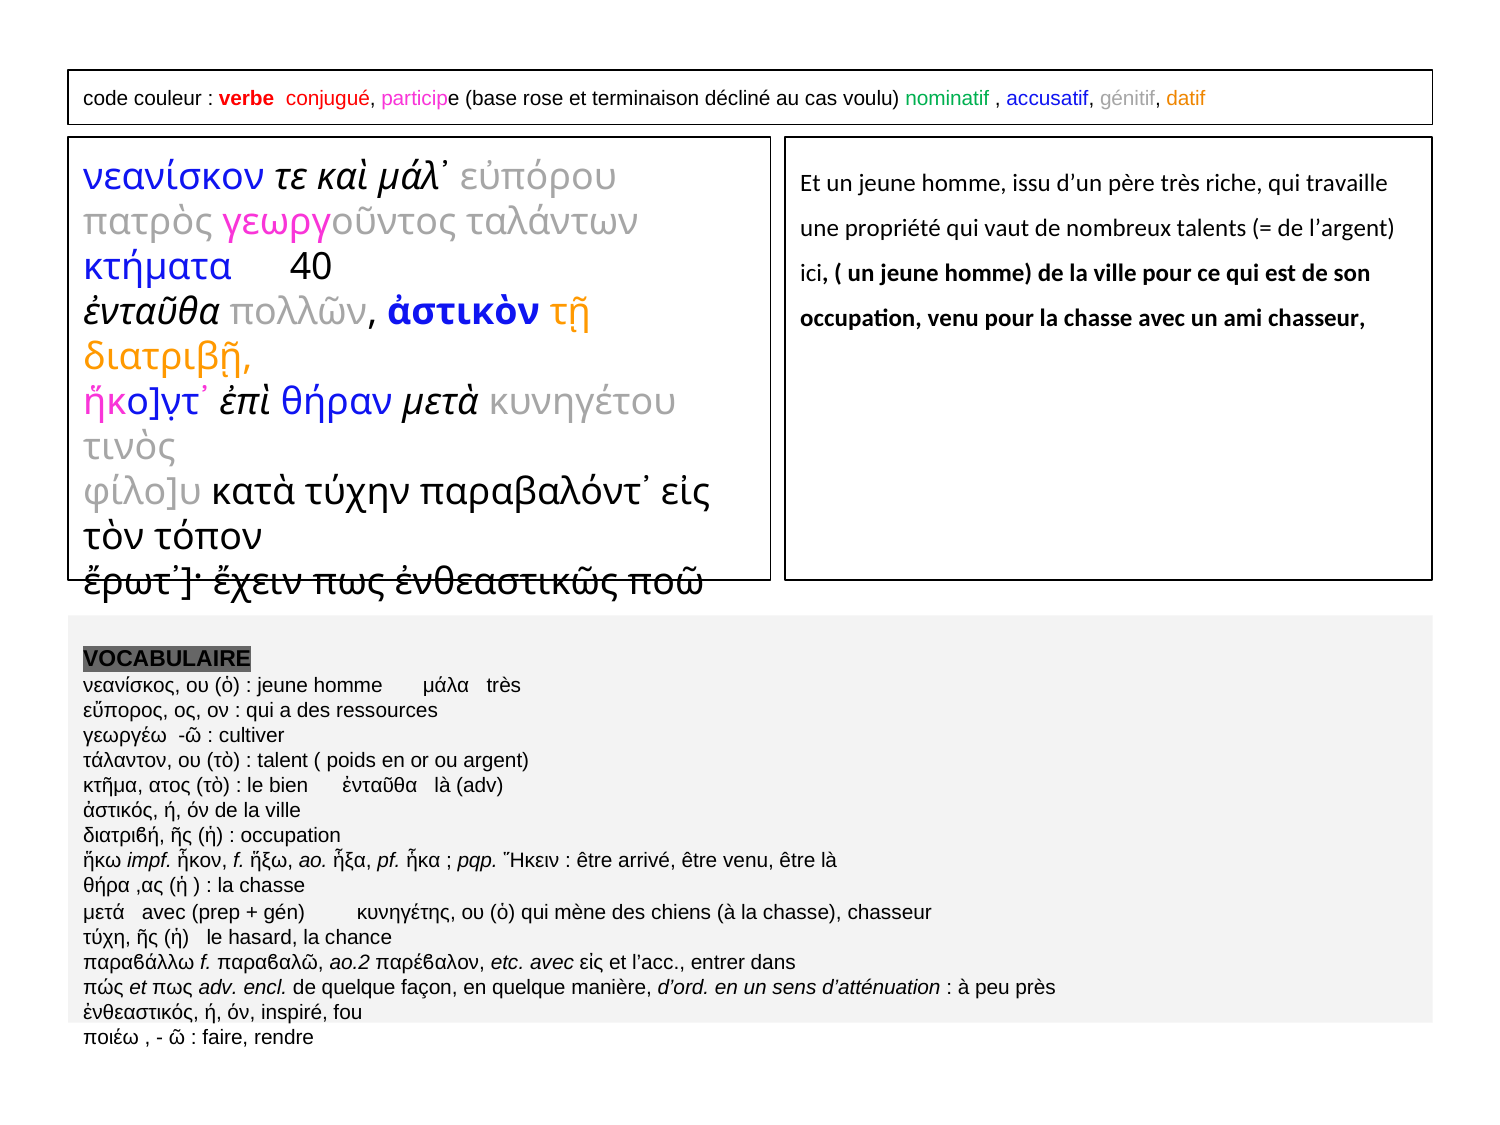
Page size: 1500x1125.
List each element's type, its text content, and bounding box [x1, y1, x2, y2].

text_box VOCABULAIRE νεανίσκος, ου (ὁ) : jeune homme μάλα très εὔπορος, ος, ον : qui a des ressources γεωργέω -ῶ : cultiver τάλαντον, ου (τὸ) : talent ( poids en or ou argent) κτῆμα, ατος (τὸ) : le bien ἐνταῦθα là (adv) ἀστικός, ή, όν de la ville διατριϐή, ῆς (ἡ) : occupation ἥκω impf. ἧκον, f. ἥξω, ao. ἧξα, pf. ἧκα ; pqp. Ἥκειν : être arrivé, être venu, être là θήρα ,ας (ἡ ) : la chasse μετά avec (prep + gén) κυνηγέτης, ου (ὁ) qui mène des chiens (à la chasse), chasseur τύχη, ῆς (ἡ) le hasard, la chance παραϐάλλω f. παραϐαλῶ, ao.2 παρέϐαλον, etc. avec εἰς et l’acc., entrer dans πώς et πως adv. encl. de quelque façon, en quelque manière, d’ord. en un sens d’atténuation : à peu près ἐνθεαστικός, ή, όν, inspiré, fou ποιέω , - ῶ : faire, rendre [68, 615, 1433, 1023]
text_box Et un jeune homme, issu d’un père très riche, qui travaille une propriété qui vaut de nombreux talents (= de l’argent) ici, ( un jeune homme) de la ville pour ce qui est de son occupation, venu pour la chasse avec un ami chasseur, [785, 136, 1432, 581]
text_box code couleur : verbe conjugué, participe (base rose et terminaison décliné au cas voulu) nominatif , accusatif, génitif, datif [68, 70, 1433, 125]
text_box νεανίσκον τε καὶ μάλ᾽ εὐπόρου πατρὸς γεωργοῦντος ταλάντων κτήματα 40 ἐνταῦθα πολλῶν, ἀστικὸν τῇ διατριβῇ, ἥκο]ν̣τ᾽ ἐπὶ θήραν μετὰ κυνηγέτου τινὸς φίλο]υ κατὰ τύχην παραβαλόντ᾽ εἰς τὸν τόπον ἔρωτ᾽]· ἔχειν πως ἐνθεαστικῶς ποῶ [68, 136, 771, 581]
